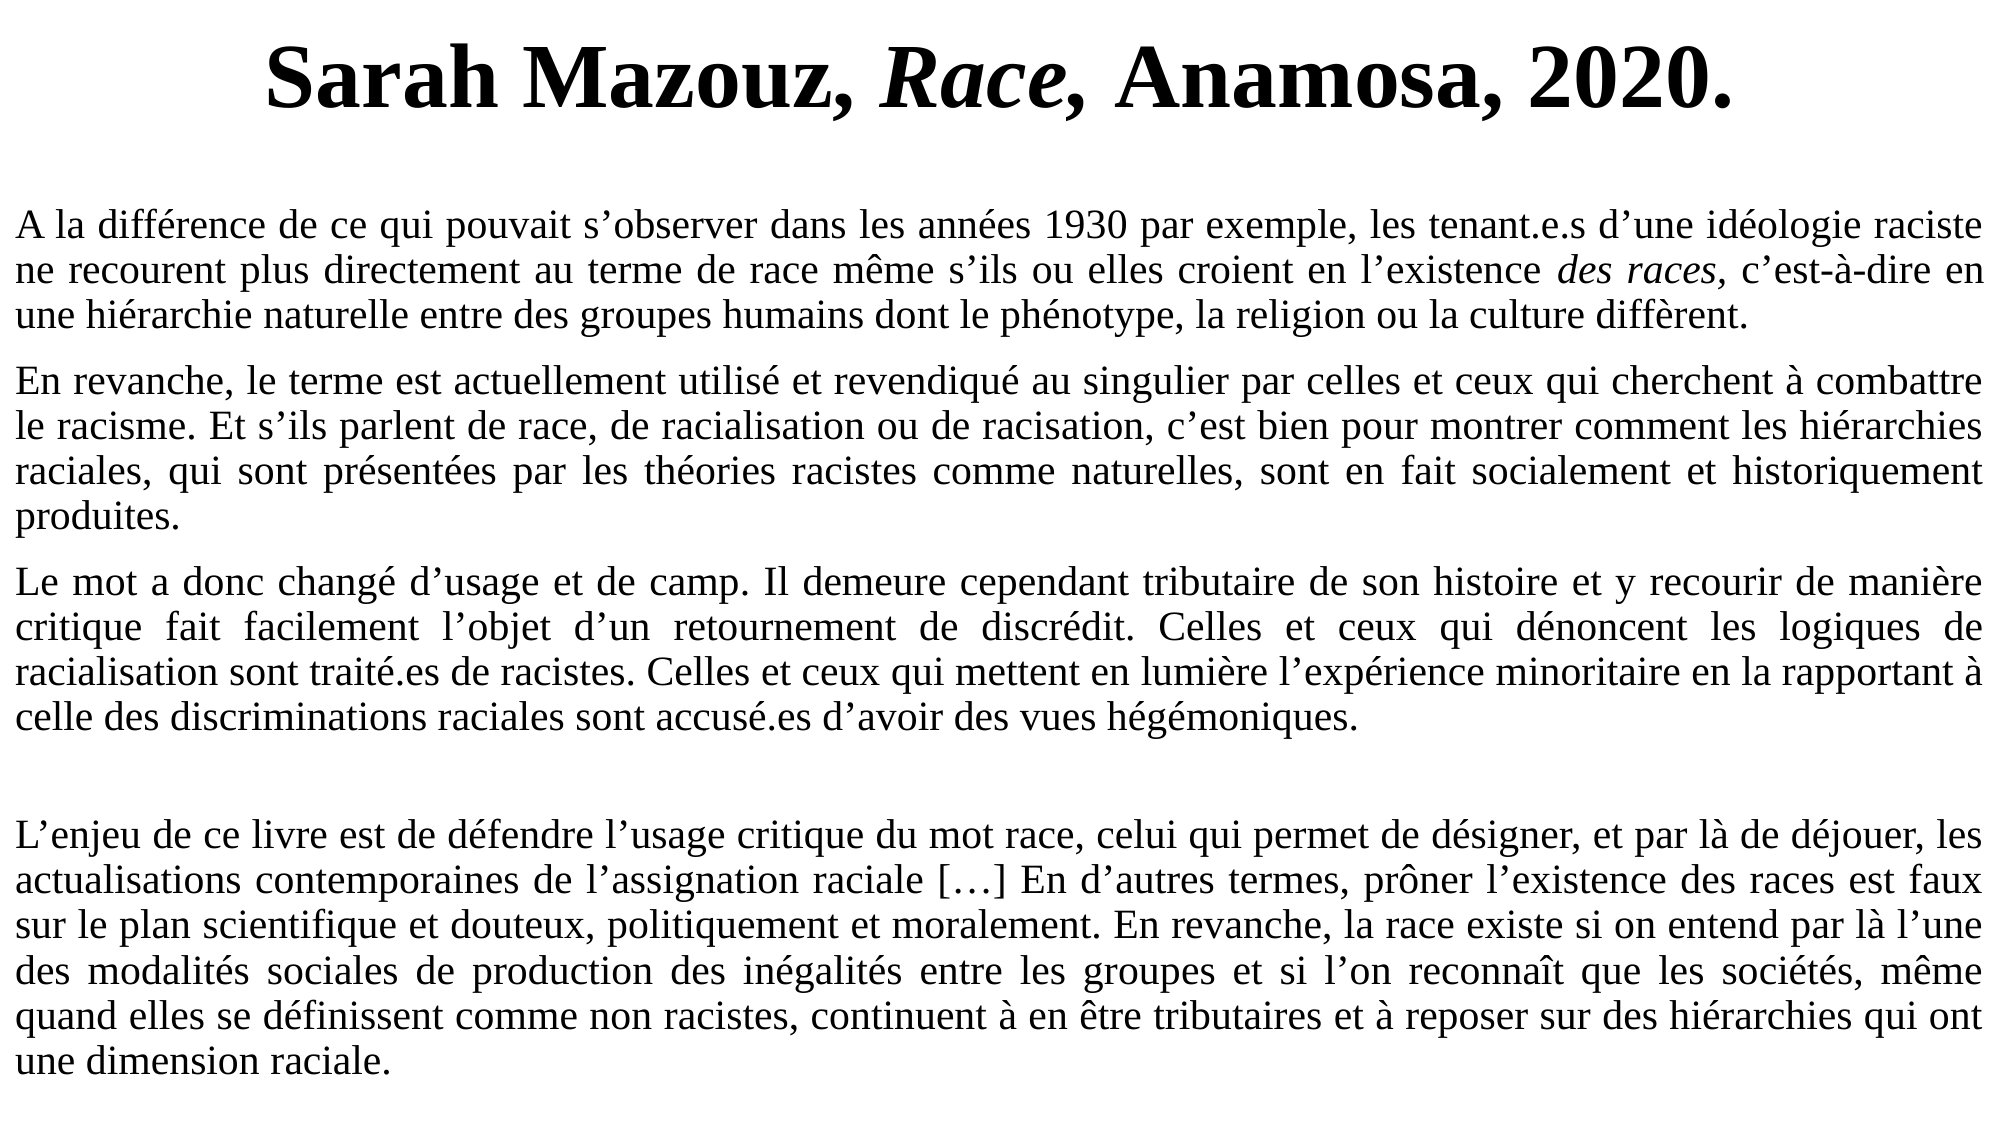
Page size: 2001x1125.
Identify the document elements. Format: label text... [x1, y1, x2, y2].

list A la différence de ce qui pouvait s’observer dans les années 1930 par exemple, les tenant.e.s d’une idéologie raciste ne recourent plus directement au terme de race même s’ils ou elles croient en l’existence des races, c’est-à-dire en une hiérarchie naturelle entre des groupes humains dont le phénotype, la religion ou la culture diffèrent. En revanche, le terme est actuellement utilisé et revendiqué au singulier par celles et ceux qui cherchent à combattre le racisme. Et s’ils parlent de race, de racialisation ou de racisation, c’est bien pour montrer comment les hiérarchies raciales, qui sont présentées par les théories racistes comme naturelles, sont en fait socialement et historiquement produites. Le mot a donc changé d’usage et de camp. Il demeure cependant tributaire de son histoire et y recourir de manière critique fait facilement l’objet d’un retournement de discrédit. Celles et ceux qui dénoncent les logiques de racialisation sont traité.es de racistes. Celles et ceux qui mettent en lumière l’expérience minoritaire en la rapportant à celle des discriminations raciales sont accusé.es d’avoir des vues hégémoniques. L’enjeu de ce livre est de défendre l’usage critique du mot race, celui qui permet de désigner, et par là de déjouer, les actualisations contemporaines de l’assignation raciale […] En d’autres termes, prôner l’existence des races est faux sur le plan scientifique et douteux, politiquement et moralement. En revanche, la race existe si on entend par là l’une des modalités sociales de production des inégalités entre les groupes et si l’on reconnaît que les sociétés, même quand elles se définissent comme non racistes, continuent à en être tributaires et à reposer sur des hiérarchies qui ont une dimension raciale. [0, 194, 2000, 1123]
title Sarah Mazouz, Race, Anamosa, 2020. [137, 3, 1863, 152]
